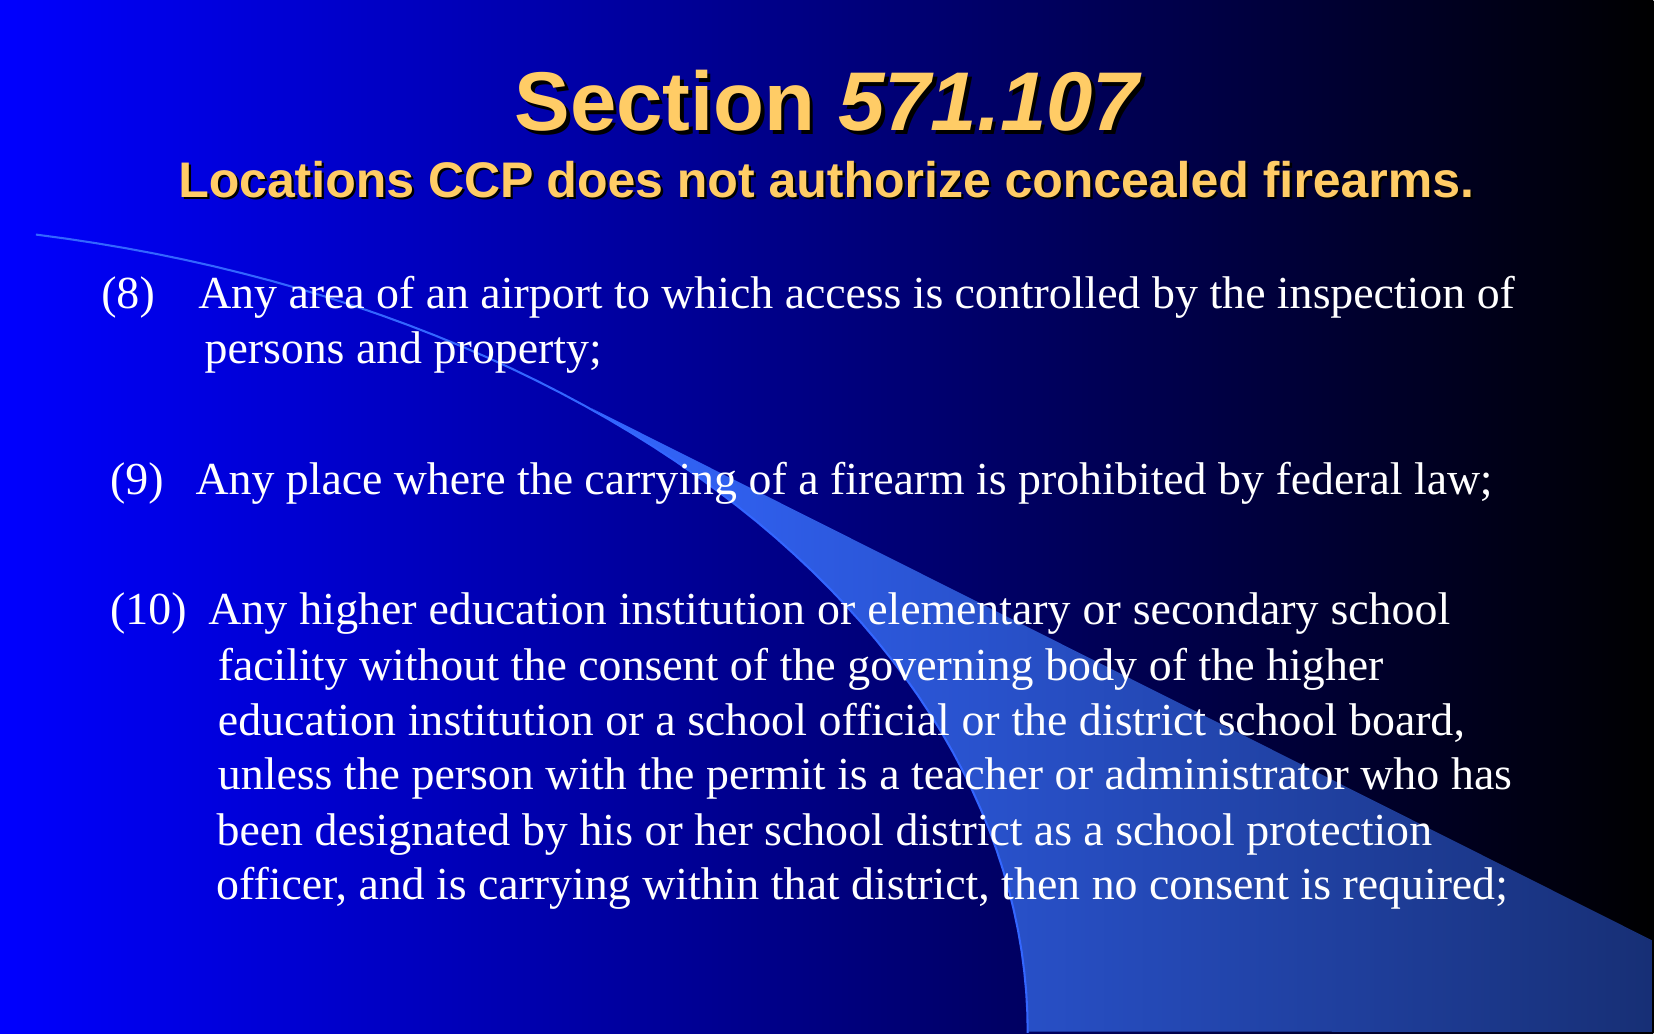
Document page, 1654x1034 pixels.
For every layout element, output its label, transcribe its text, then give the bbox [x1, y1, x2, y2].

title Section 571.107 Locations CCP does not authorize concealed firearms. [82, 39, 1571, 216]
list (8) Any area of an airport to which access is controlled by the inspection of persons and property; (9) Any place where the carrying of a firearm is prohibited by federal law; (10) Any higher education institution or elementary or secondary school facility without the consent of the governing body of the higher education institution or a school official or the district school board, unless the person with the permit is a teacher or administrator who has been designated by his or her school district as a school protection officer, and is carrying within that district, then no consent is required; [75, 255, 1564, 1000]
